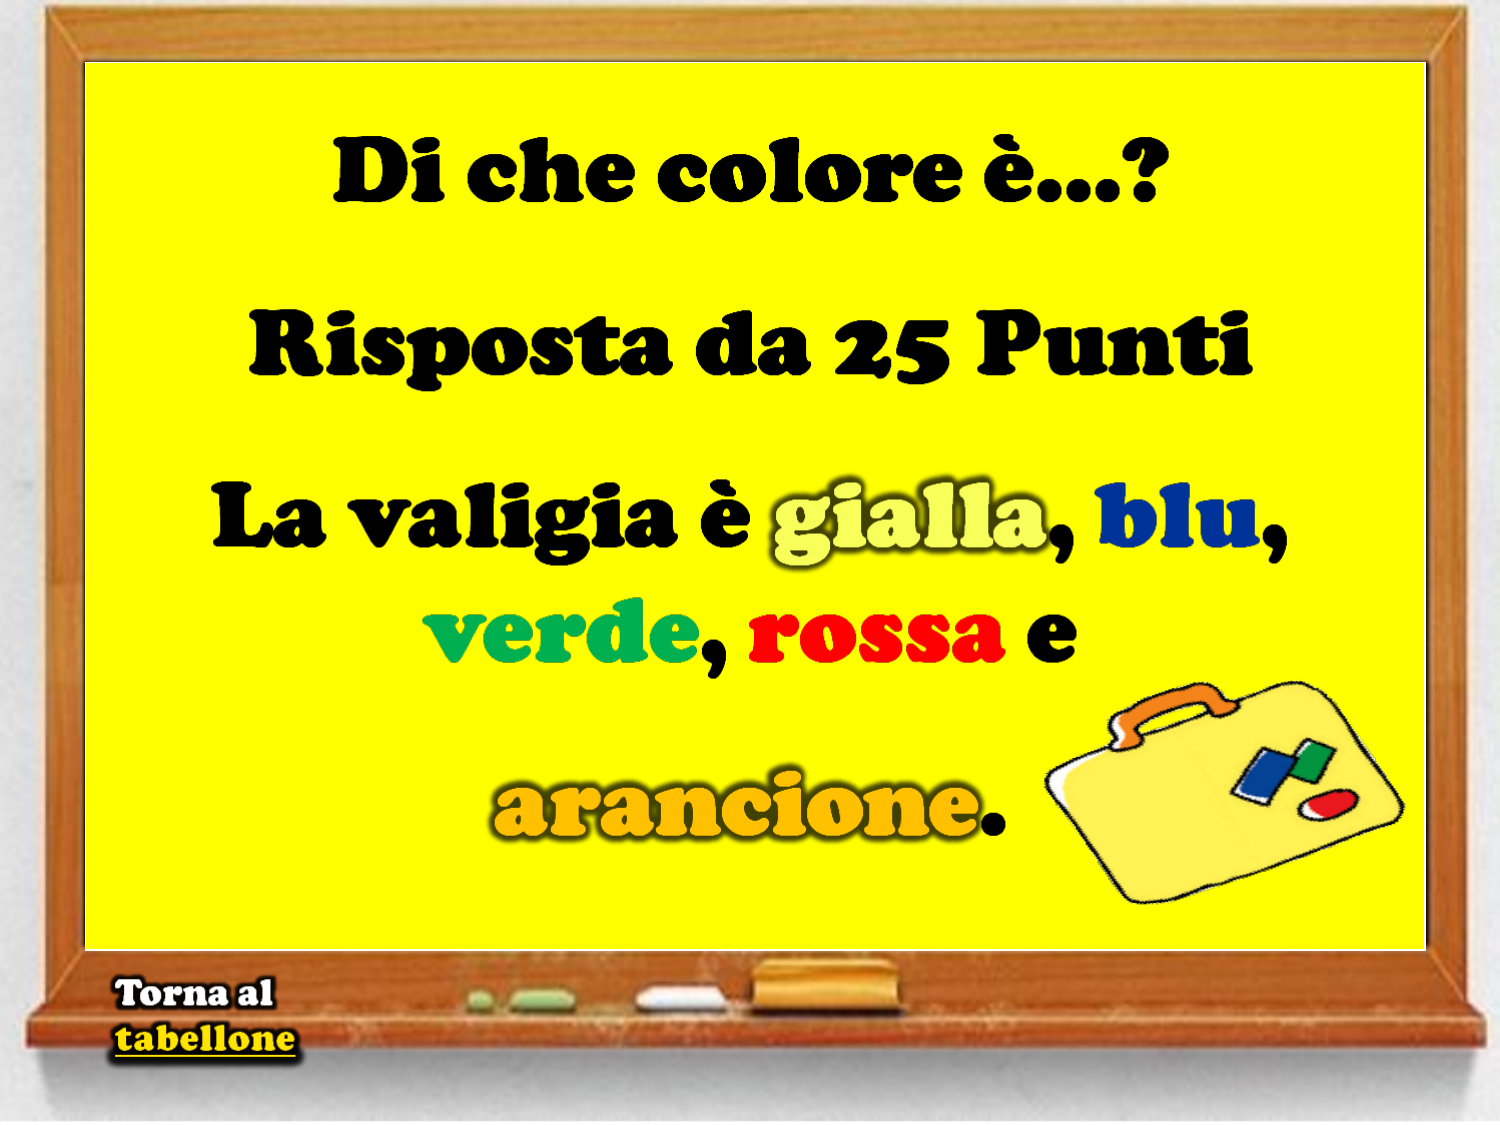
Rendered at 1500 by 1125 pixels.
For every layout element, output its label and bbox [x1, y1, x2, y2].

text_box [85, 62, 1426, 948]
picture [0, 0, 1500, 1125]
text_box [1415, 944, 1426, 950]
